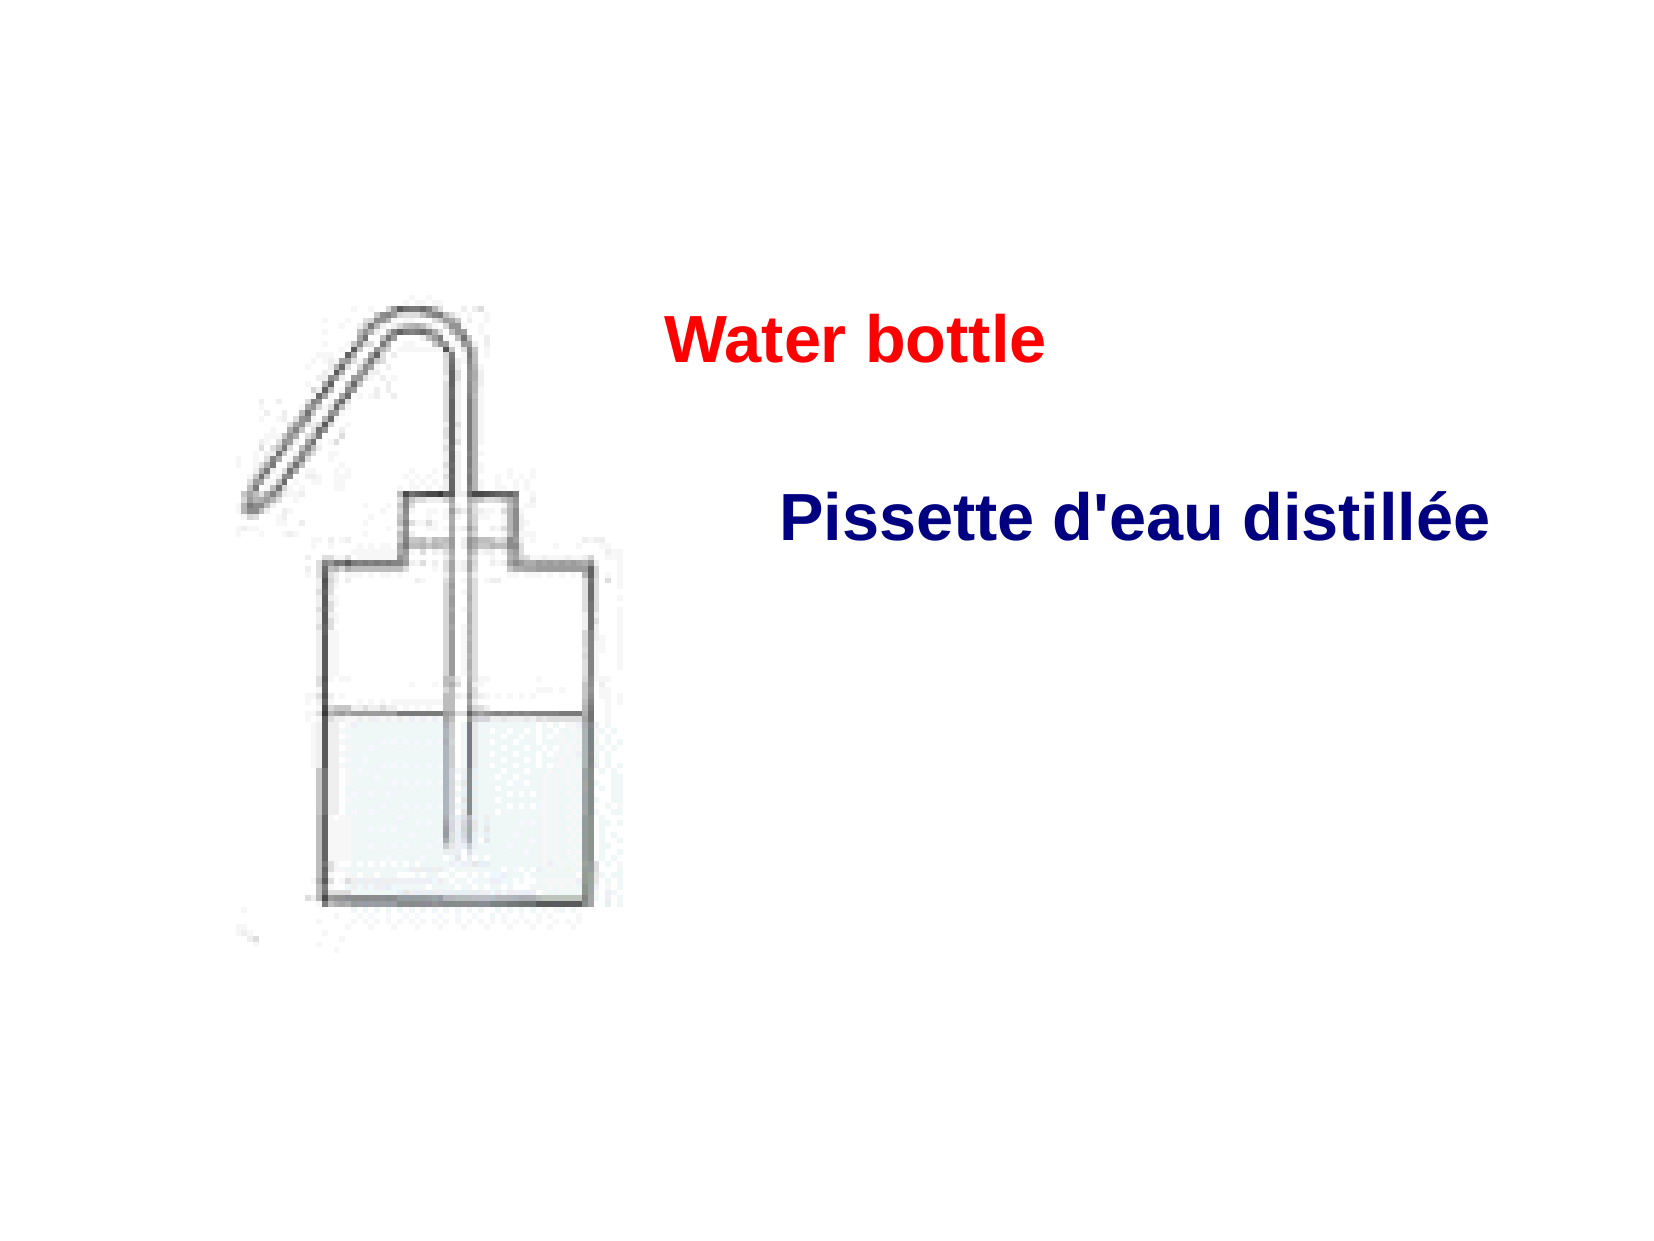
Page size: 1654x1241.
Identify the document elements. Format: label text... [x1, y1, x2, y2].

picture [236, 295, 623, 971]
text_box Pissette d'eau distillée [764, 472, 1506, 563]
text_box Water bottle [649, 294, 1182, 384]
